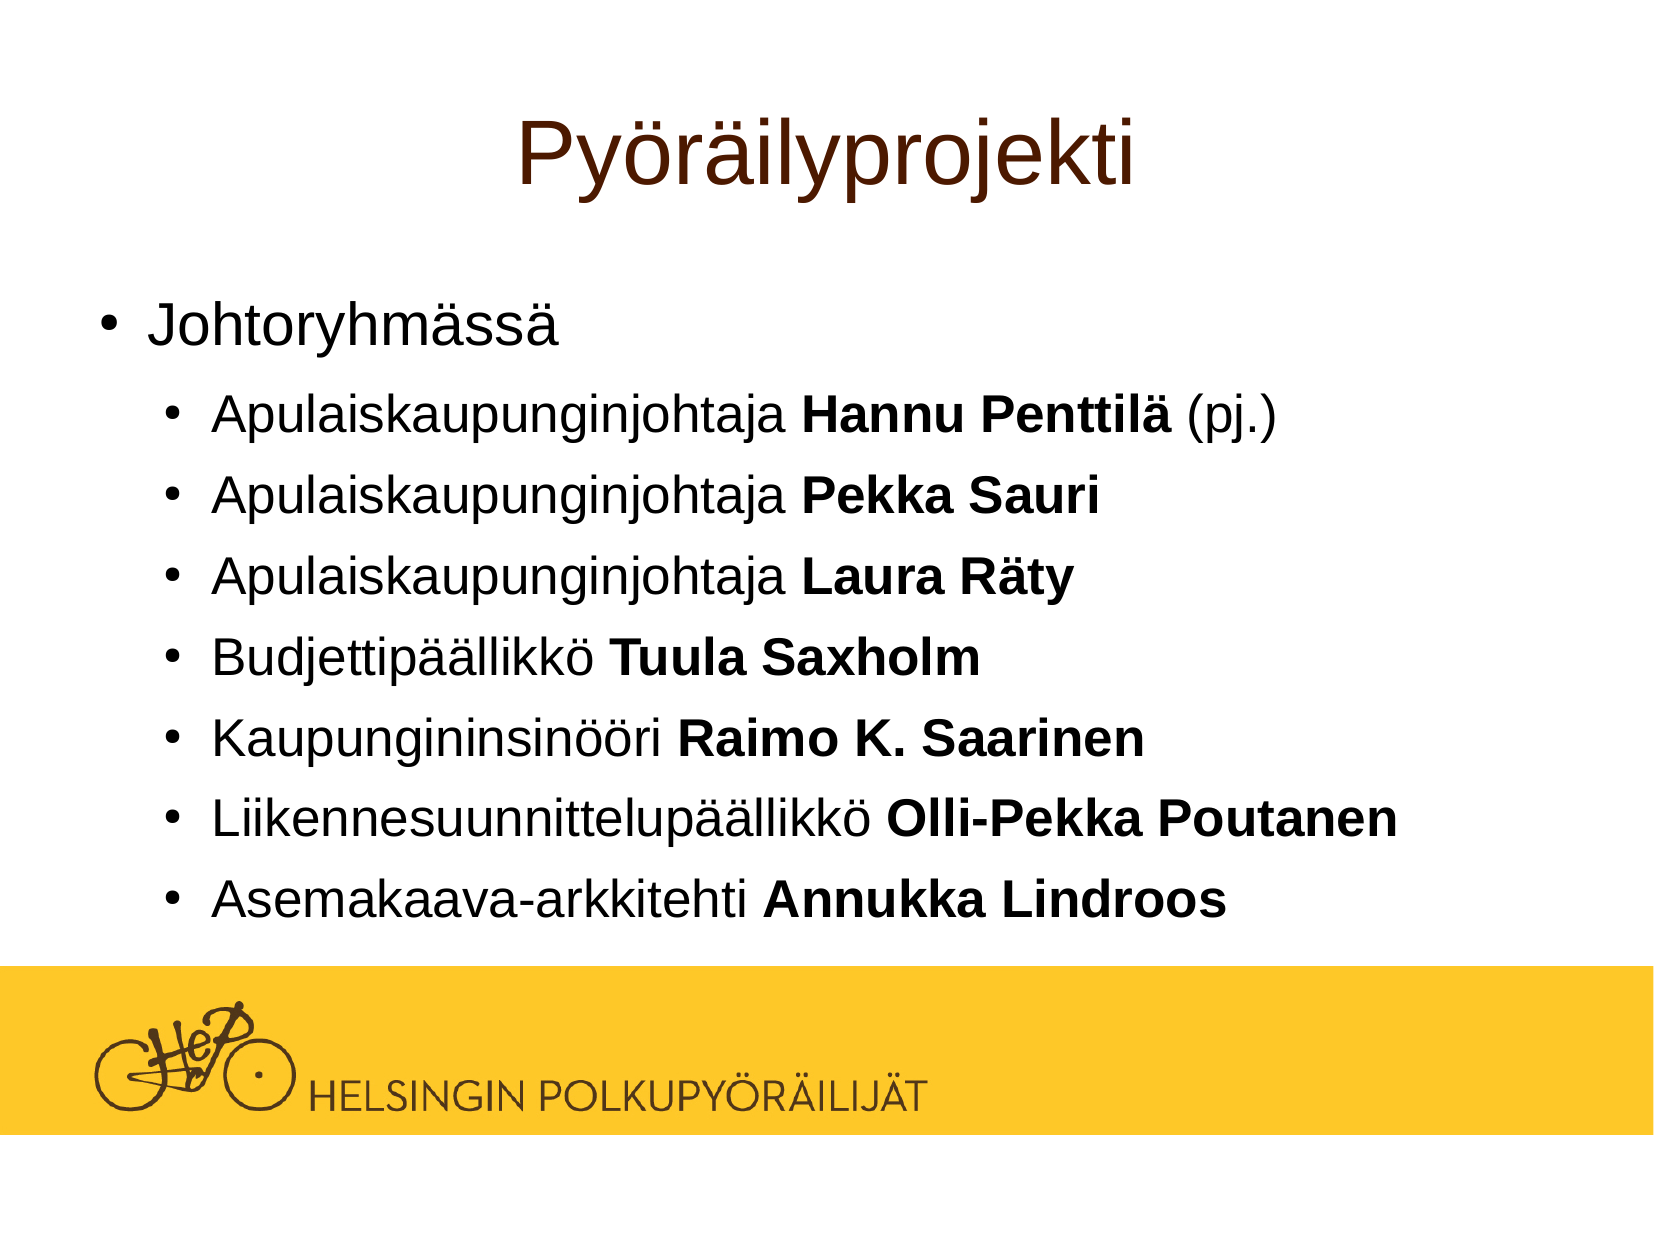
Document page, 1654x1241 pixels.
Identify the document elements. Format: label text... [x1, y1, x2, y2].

list Johtoryhmässä Apulaiskaupunginjohtaja Hannu Penttilä (pj.) Apulaiskaupunginjohtaja Pekka Sauri Apulaiskaupunginjohtaja Laura Räty Budjettipäällikkö Tuula Saxholm Kaupungininsinööri Raimo K. Saarinen Liikennesuunnittelupäällikkö Olli-Pekka Poutanen Asemakaava-arkkitehti Annukka Lindroos [82, 290, 1571, 933]
picture [0, 966, 1654, 1135]
title Pyöräilyprojekti [82, 56, 1571, 250]
